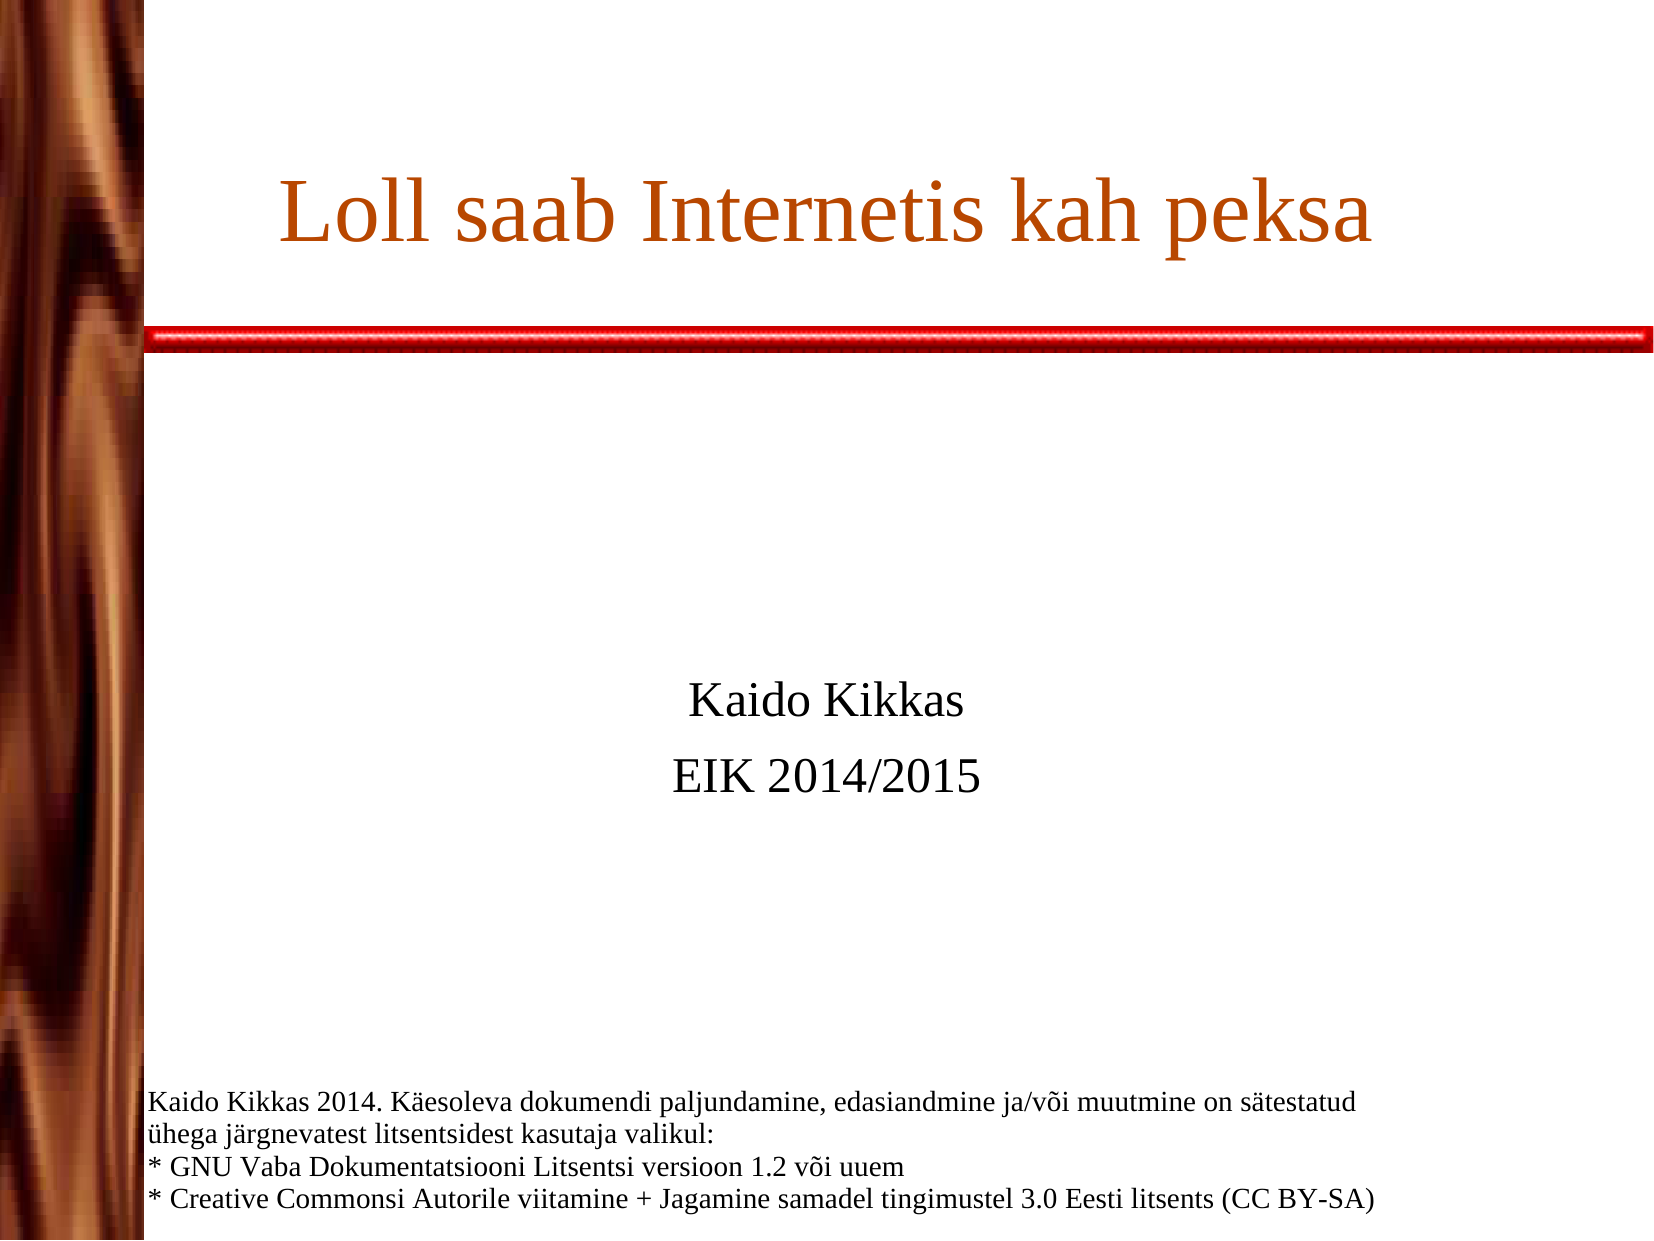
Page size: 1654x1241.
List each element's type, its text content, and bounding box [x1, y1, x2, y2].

text_box Kaido Kikkas 2014. Käesoleva dokumendi paljundamine, edasiandmine ja/või muutmine on sätestatud ühega järgnevatest litsentsidest kasutaja valikul: * GNU Vaba Dokumentatsiooni Litsentsi versioon 1.2 või uuem * Creative Commonsi Autorile viitamine + Jagamine samadel tingimustel 3.0 Eesti litsents (CC BY-SA) [147, 1085, 1654, 1217]
title Loll saab Internetis kah peksa [121, 100, 1533, 312]
subtitle Kaido Kikkas EIK 2014/2015 [121, 344, 1533, 1126]
picture [0, 0, 1654, 1240]
